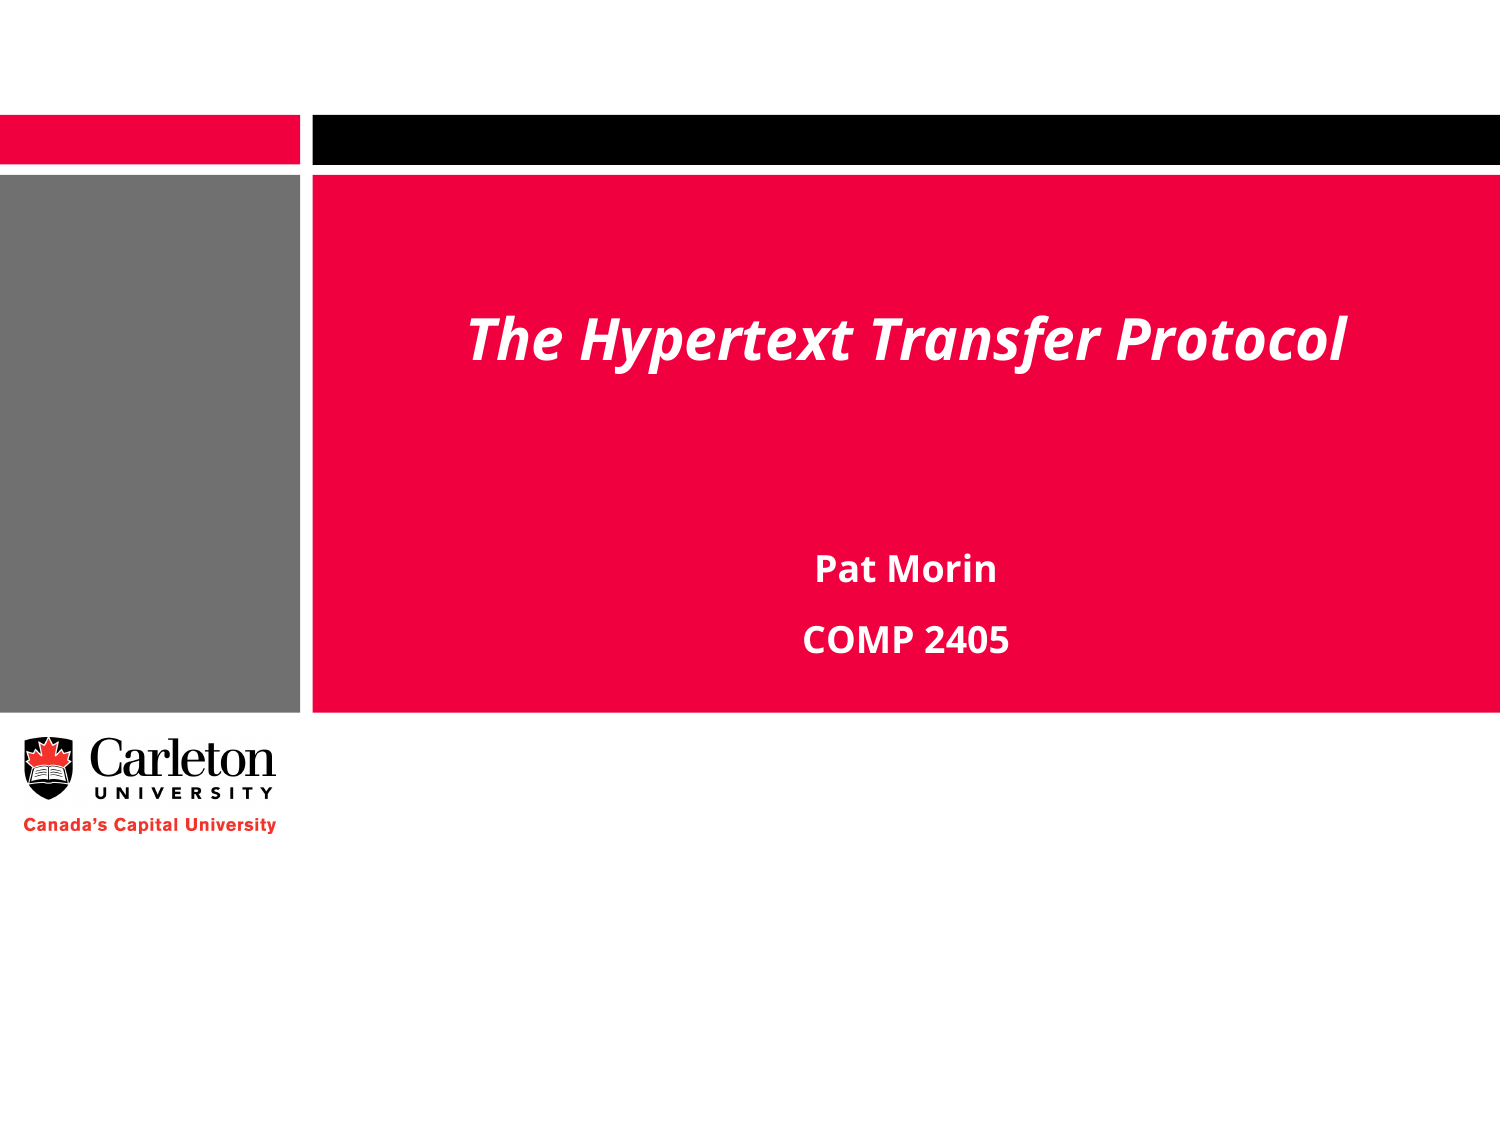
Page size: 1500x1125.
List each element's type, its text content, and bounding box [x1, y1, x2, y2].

picture [24, 737, 276, 834]
title The Hypertext Transfer Protocol [312, 174, 1500, 501]
subtitle Pat Morin COMP 2405 [312, 524, 1500, 716]
